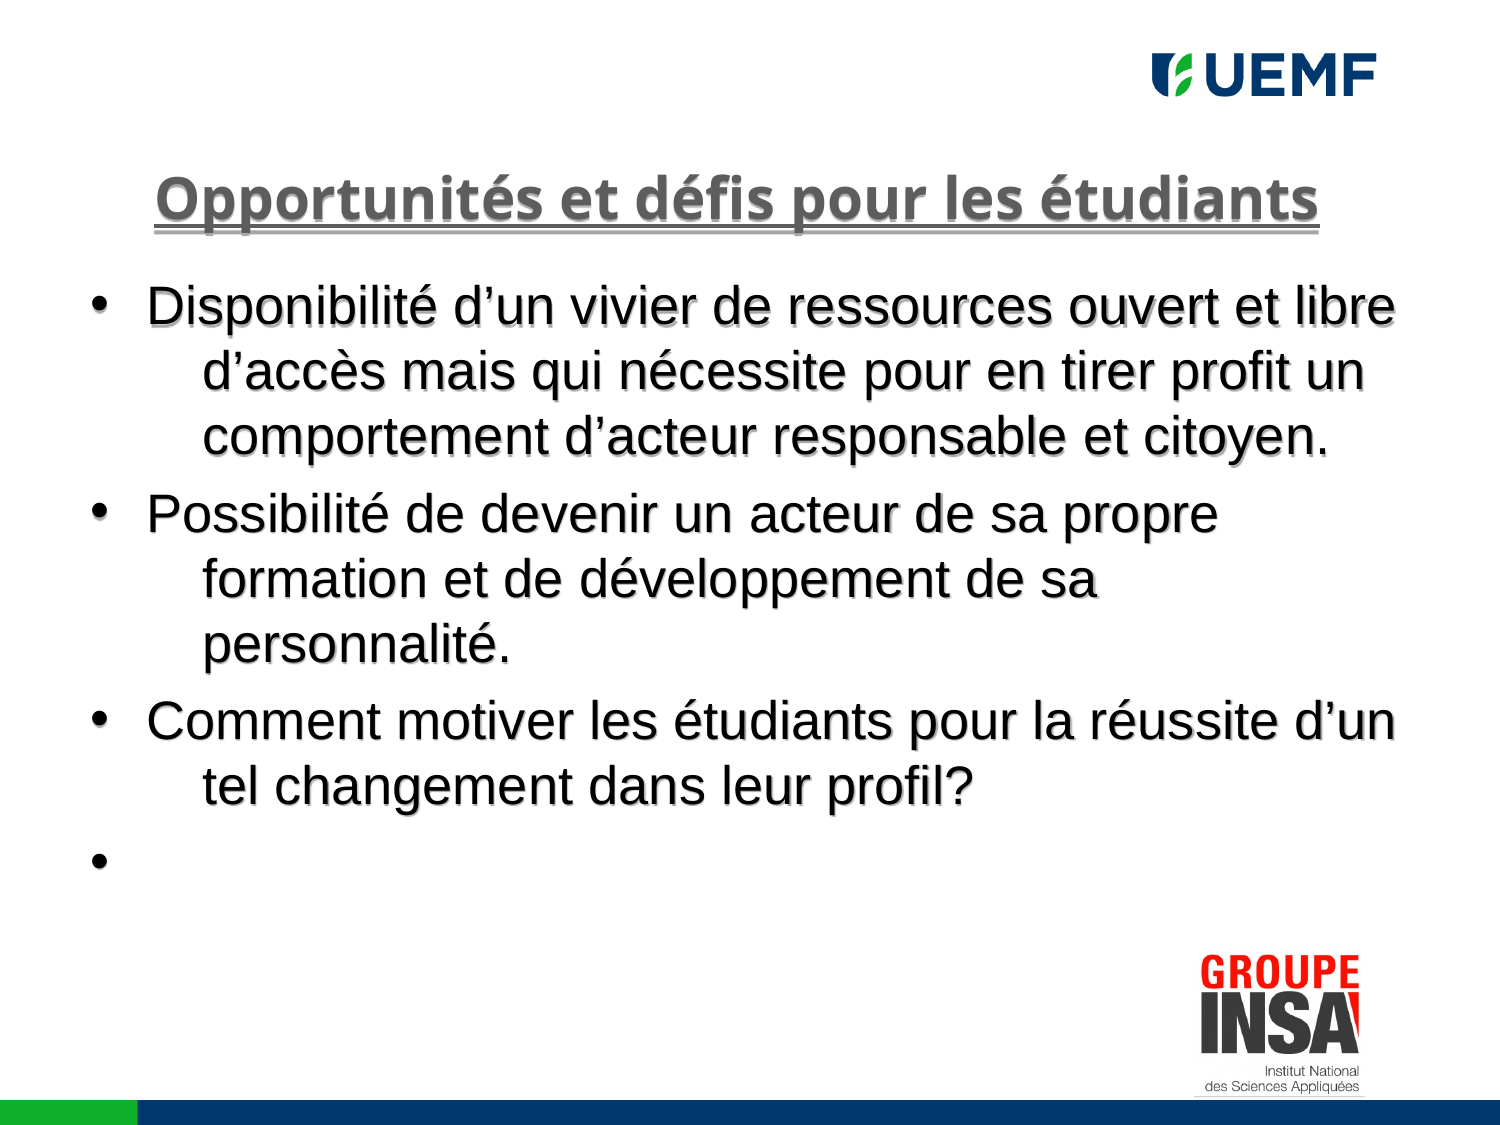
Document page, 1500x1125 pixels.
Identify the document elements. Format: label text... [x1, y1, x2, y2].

title Opportunités et défis pour les étudiants [62, 102, 1413, 291]
list Disponibilité d’un vivier de ressources ouvert et libre d’accès mais qui nécessite pour en tirer profit un comportement d’acteur responsable et citoyen. Possibilité de devenir un acteur de sa propre formation et de développement de sa personnalité. Comment motiver les étudiants pour la réussite d’un tel changement dans leur profil? [75, 262, 1426, 1005]
